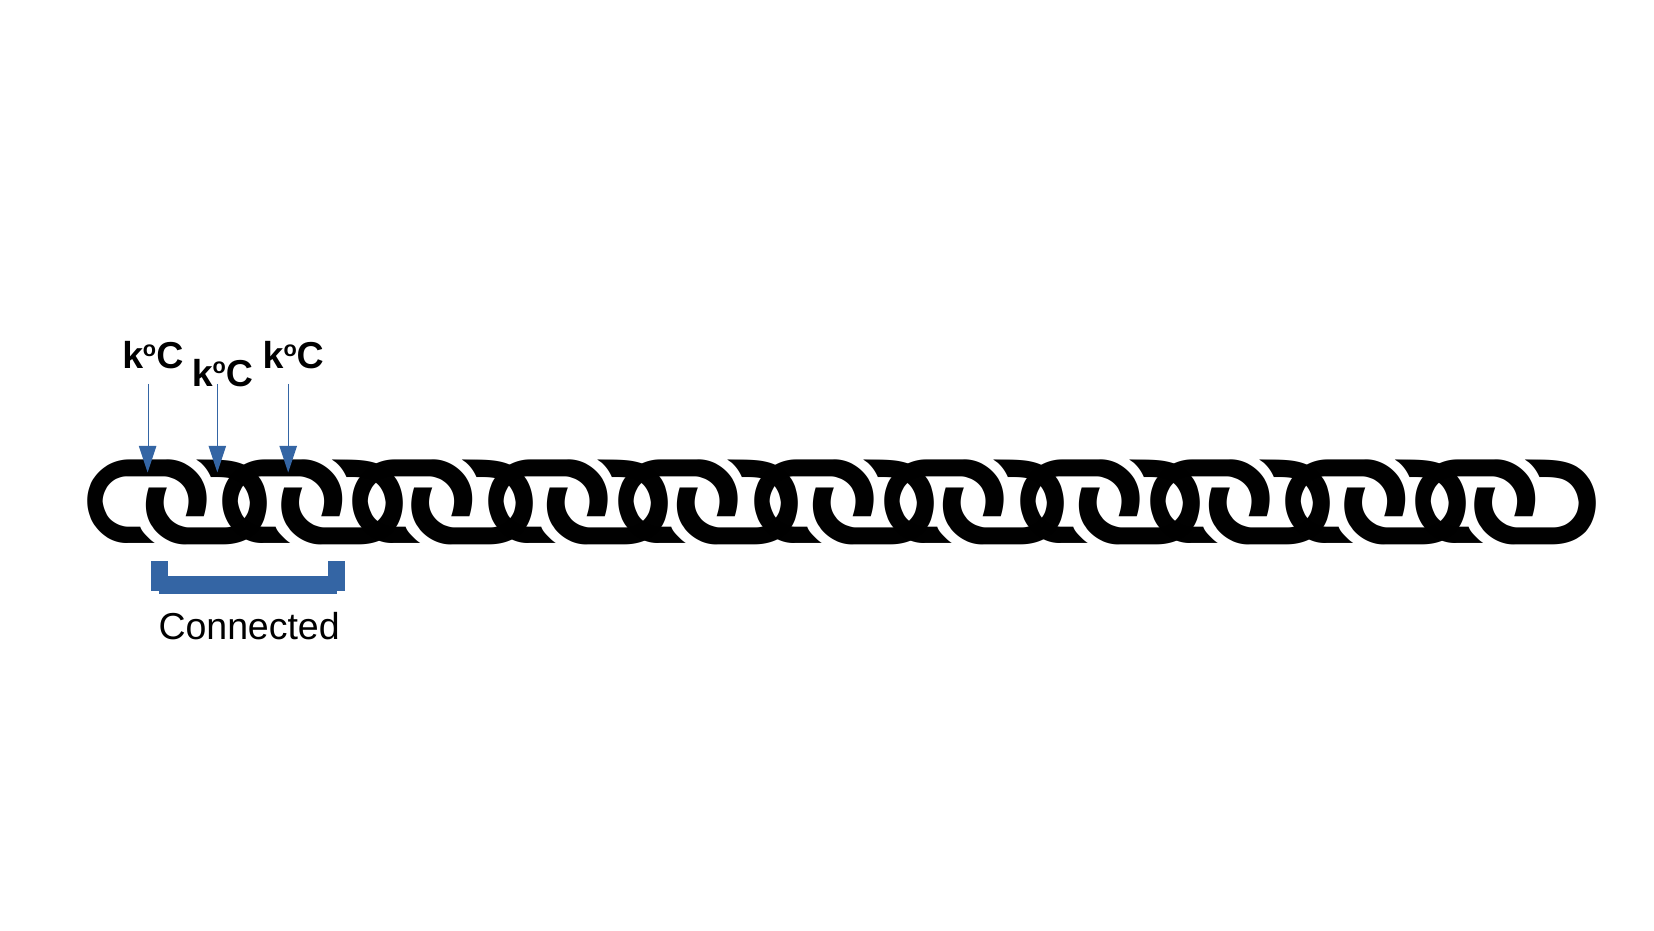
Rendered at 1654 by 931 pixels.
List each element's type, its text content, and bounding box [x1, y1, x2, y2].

text_box koC [177, 344, 268, 402]
text_box Connected [143, 598, 355, 656]
text_box koC [107, 327, 199, 384]
text_box koC [248, 327, 339, 384]
picture [59, 383, 1625, 621]
